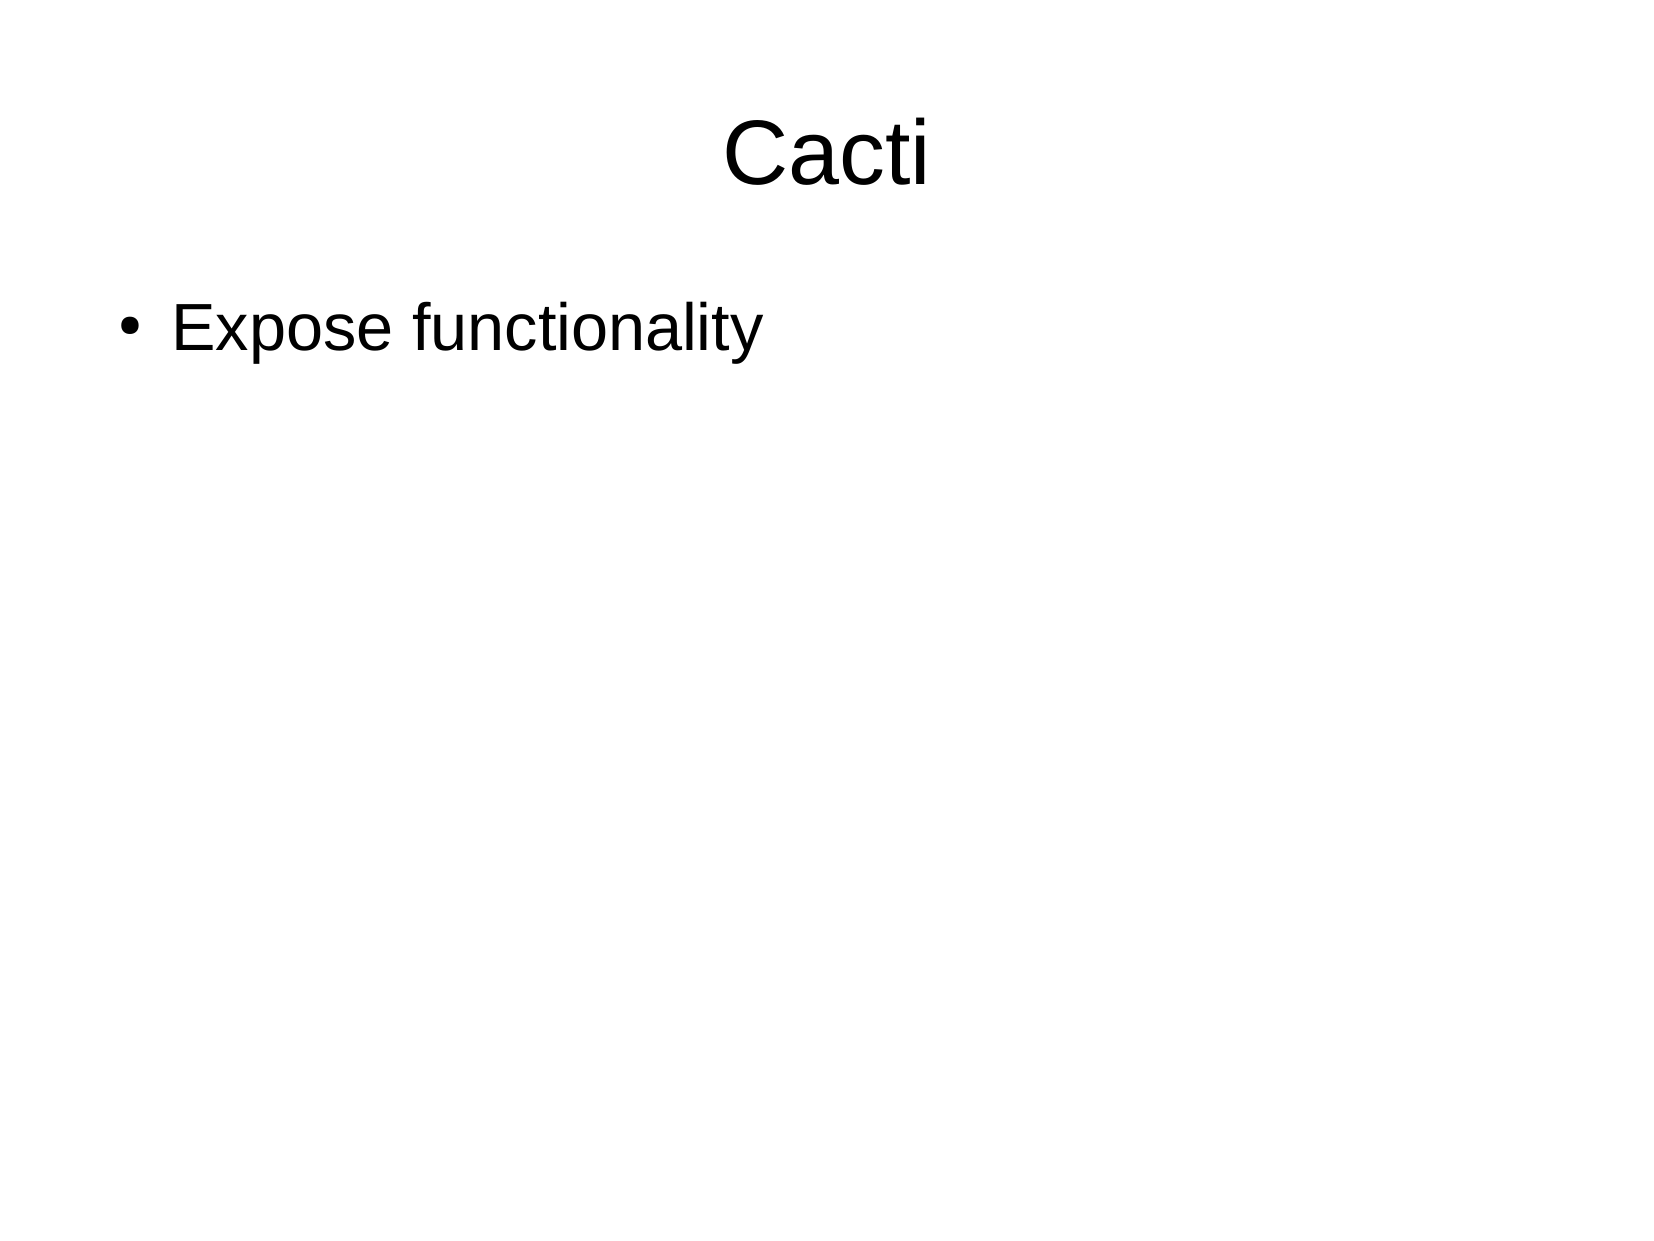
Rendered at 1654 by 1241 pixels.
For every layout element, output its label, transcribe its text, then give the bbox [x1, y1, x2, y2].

list Expose functionality [82, 290, 1571, 1094]
title Cacti [82, 49, 1571, 257]
